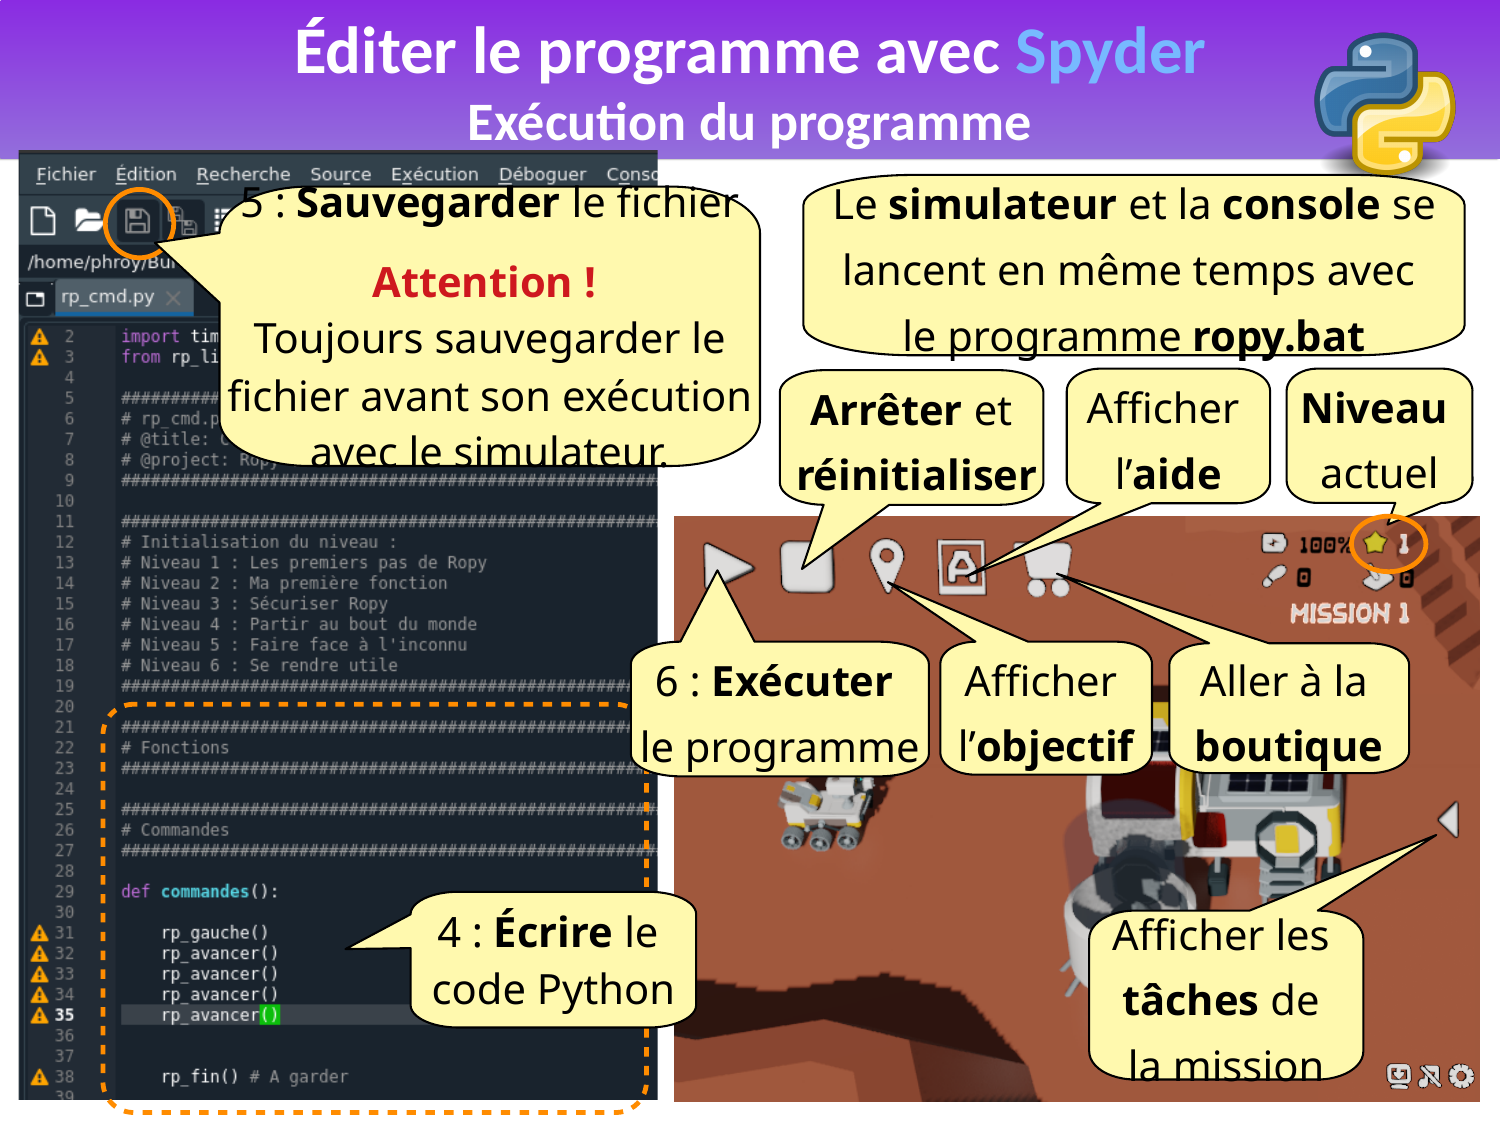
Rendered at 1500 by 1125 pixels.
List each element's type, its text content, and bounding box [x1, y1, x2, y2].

picture [1354, 519, 1423, 569]
text_box 6 : Exécuter le programme [630, 570, 929, 777]
picture [1305, 29, 1465, 189]
text_box Arrêter et réinitialiser [779, 370, 1044, 569]
text_box 5 : Sauvegarder le fichier Attention ! Toujours sauvegarder le fichier avant son exécution avec le simulateur. [154, 186, 760, 467]
text_box Aller à la boutique [1056, 573, 1410, 774]
picture [108, 192, 171, 255]
text_box Le simulateur et la console se lancent en même temps avec le programme ropy.bat [803, 174, 1465, 356]
text_box Niveau actuel [1286, 368, 1473, 517]
picture [674, 516, 1480, 1102]
picture [18, 150, 658, 1100]
text_box Afficher l’objectif [887, 582, 1152, 775]
text_box Éditer le programme avec Spyder Exécution du programme [0, 0, 1500, 159]
text_box 4 : Écrire le code Python [345, 891, 697, 1028]
text_box Afficher l’aide [965, 368, 1271, 577]
text_box Afficher les tâches de la mission [1089, 834, 1437, 1080]
